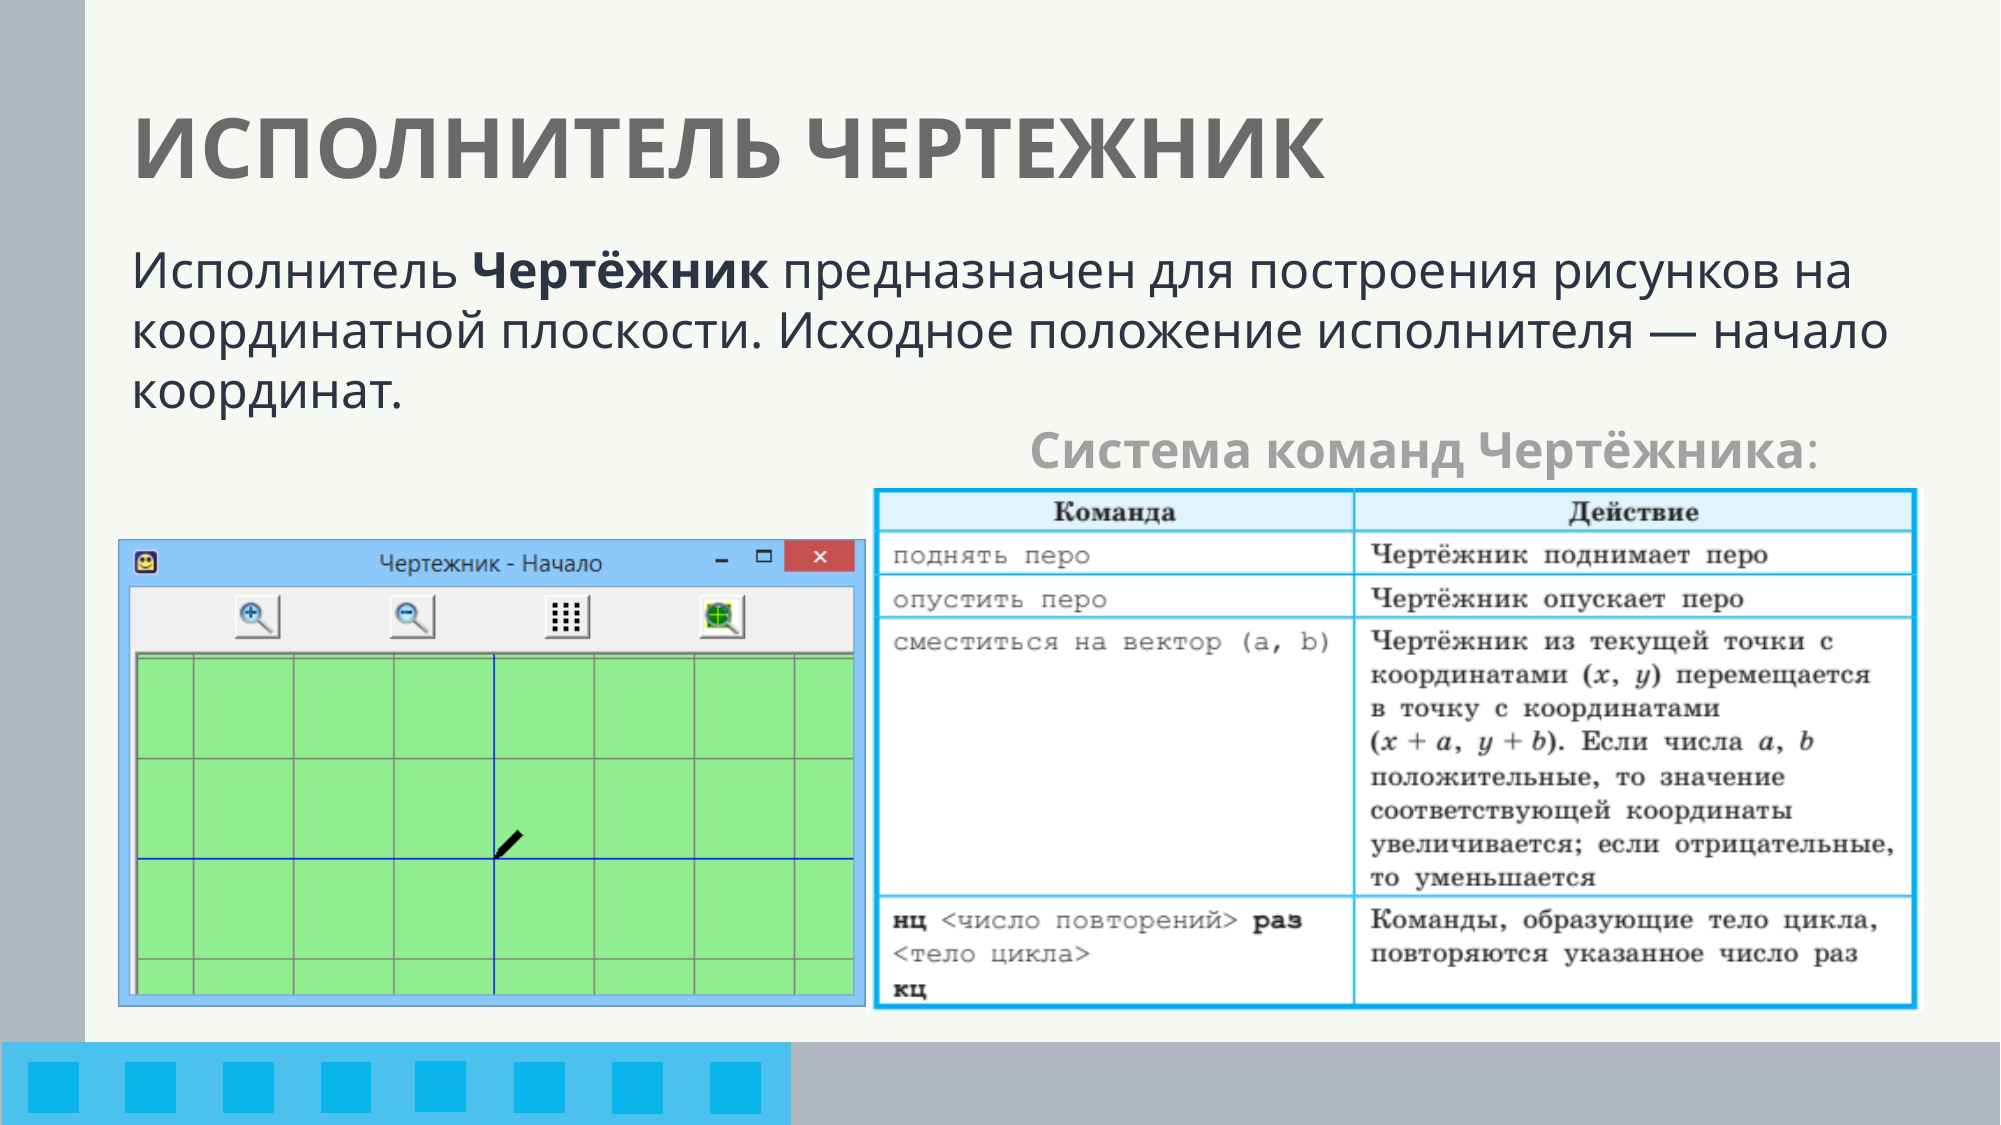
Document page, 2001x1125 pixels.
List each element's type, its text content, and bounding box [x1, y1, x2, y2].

picture [879, 493, 1911, 573]
picture [118, 488, 1925, 1013]
title ИСПОЛНИТЕЛЬ ЧЕРТЕЖНИК [116, 43, 1842, 261]
text_box Исполнитель Чертёжник предназначен для построения рисунков на координатной плоскости. Исходное положение исполнителя — начало координат. Система команд Чертёжника: [117, 231, 1924, 486]
picture [879, 576, 1911, 1004]
